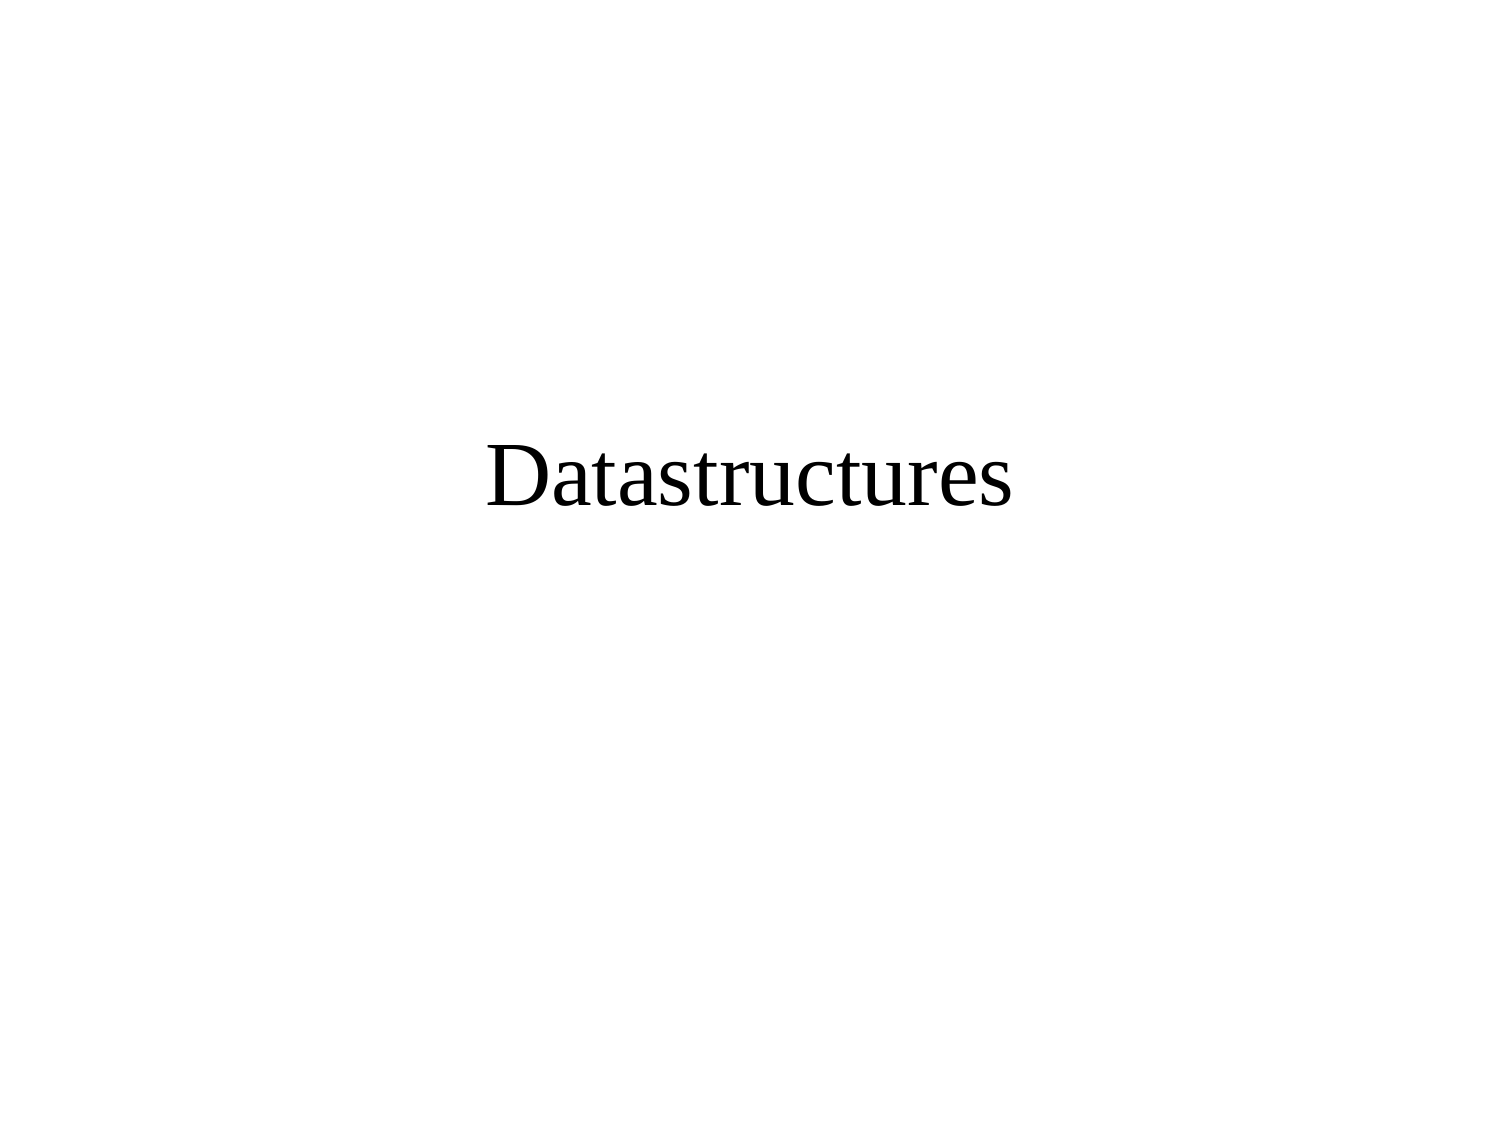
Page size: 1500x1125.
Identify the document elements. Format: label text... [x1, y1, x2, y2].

title Datastructures [112, 374, 1388, 563]
